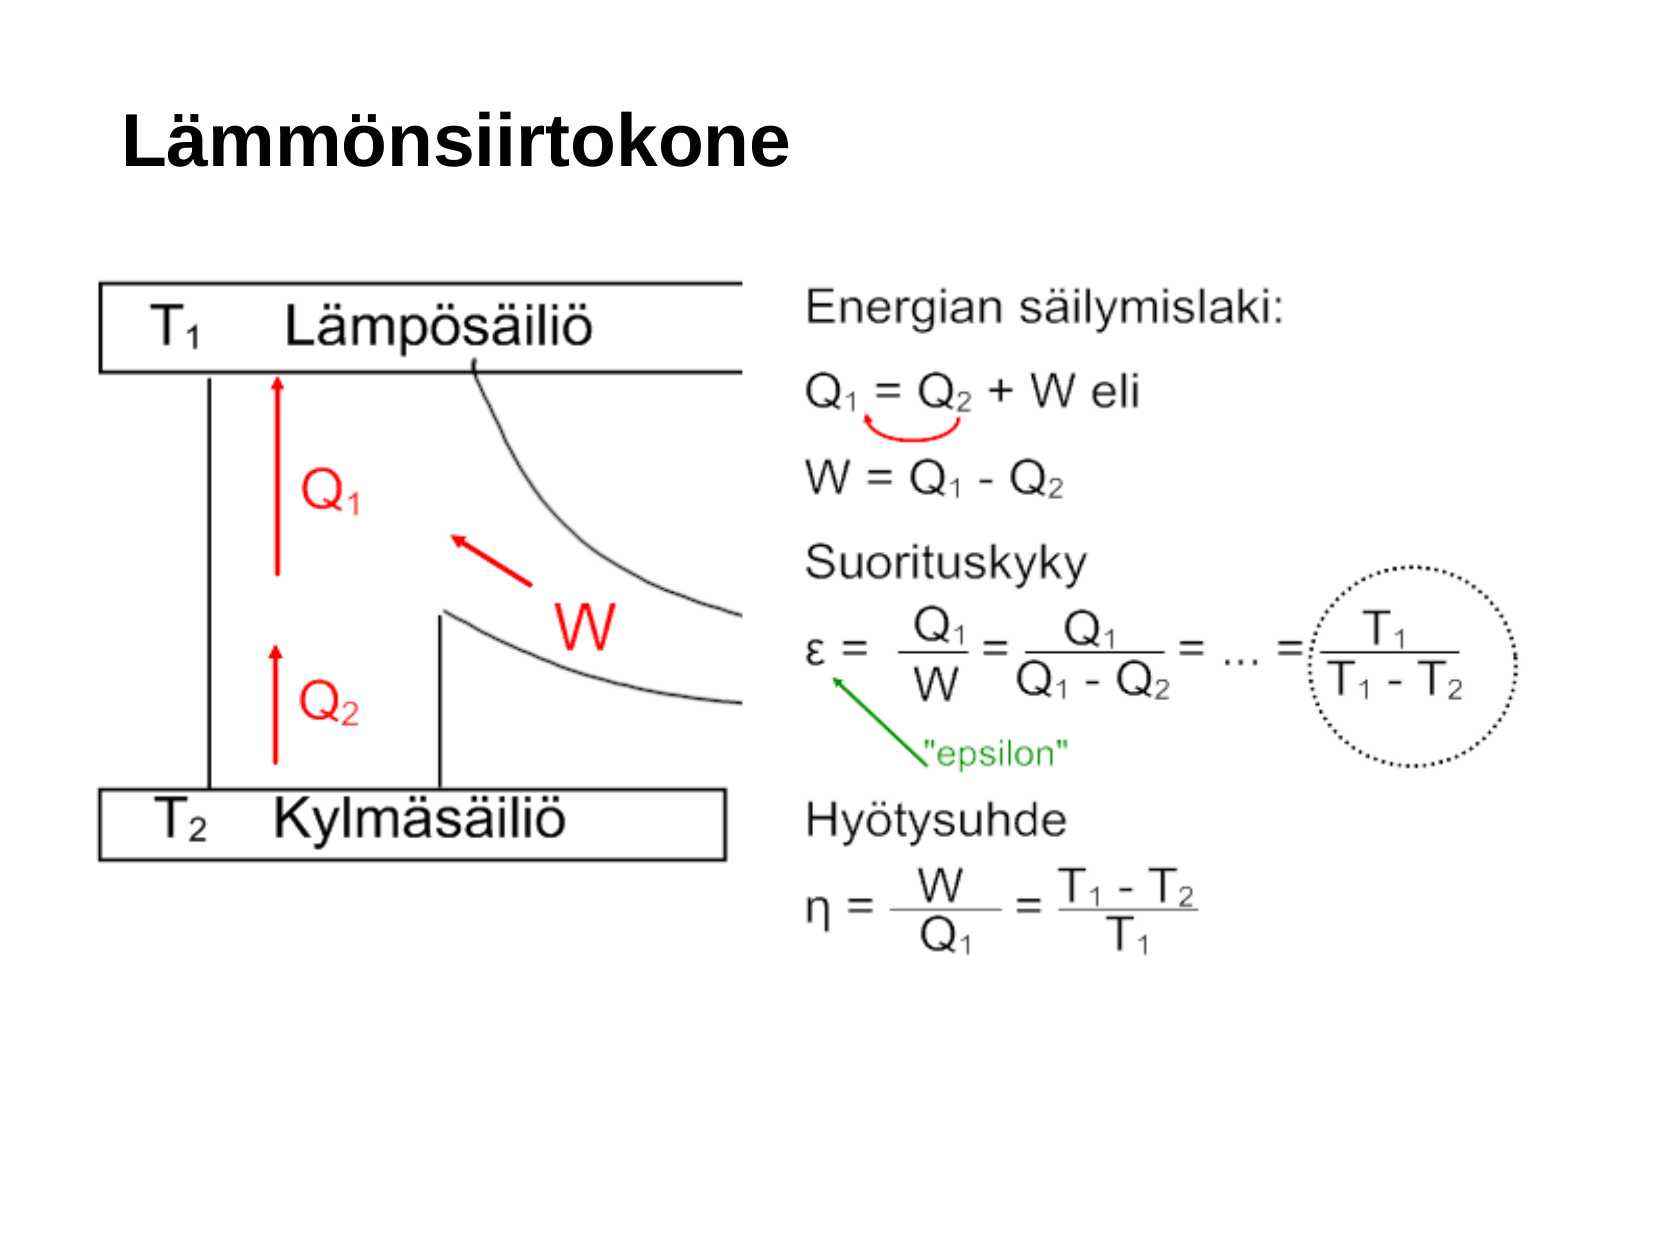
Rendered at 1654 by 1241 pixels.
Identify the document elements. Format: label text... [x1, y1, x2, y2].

picture [77, 242, 1560, 1020]
text_box Lämmönsiirtokone [106, 70, 807, 190]
